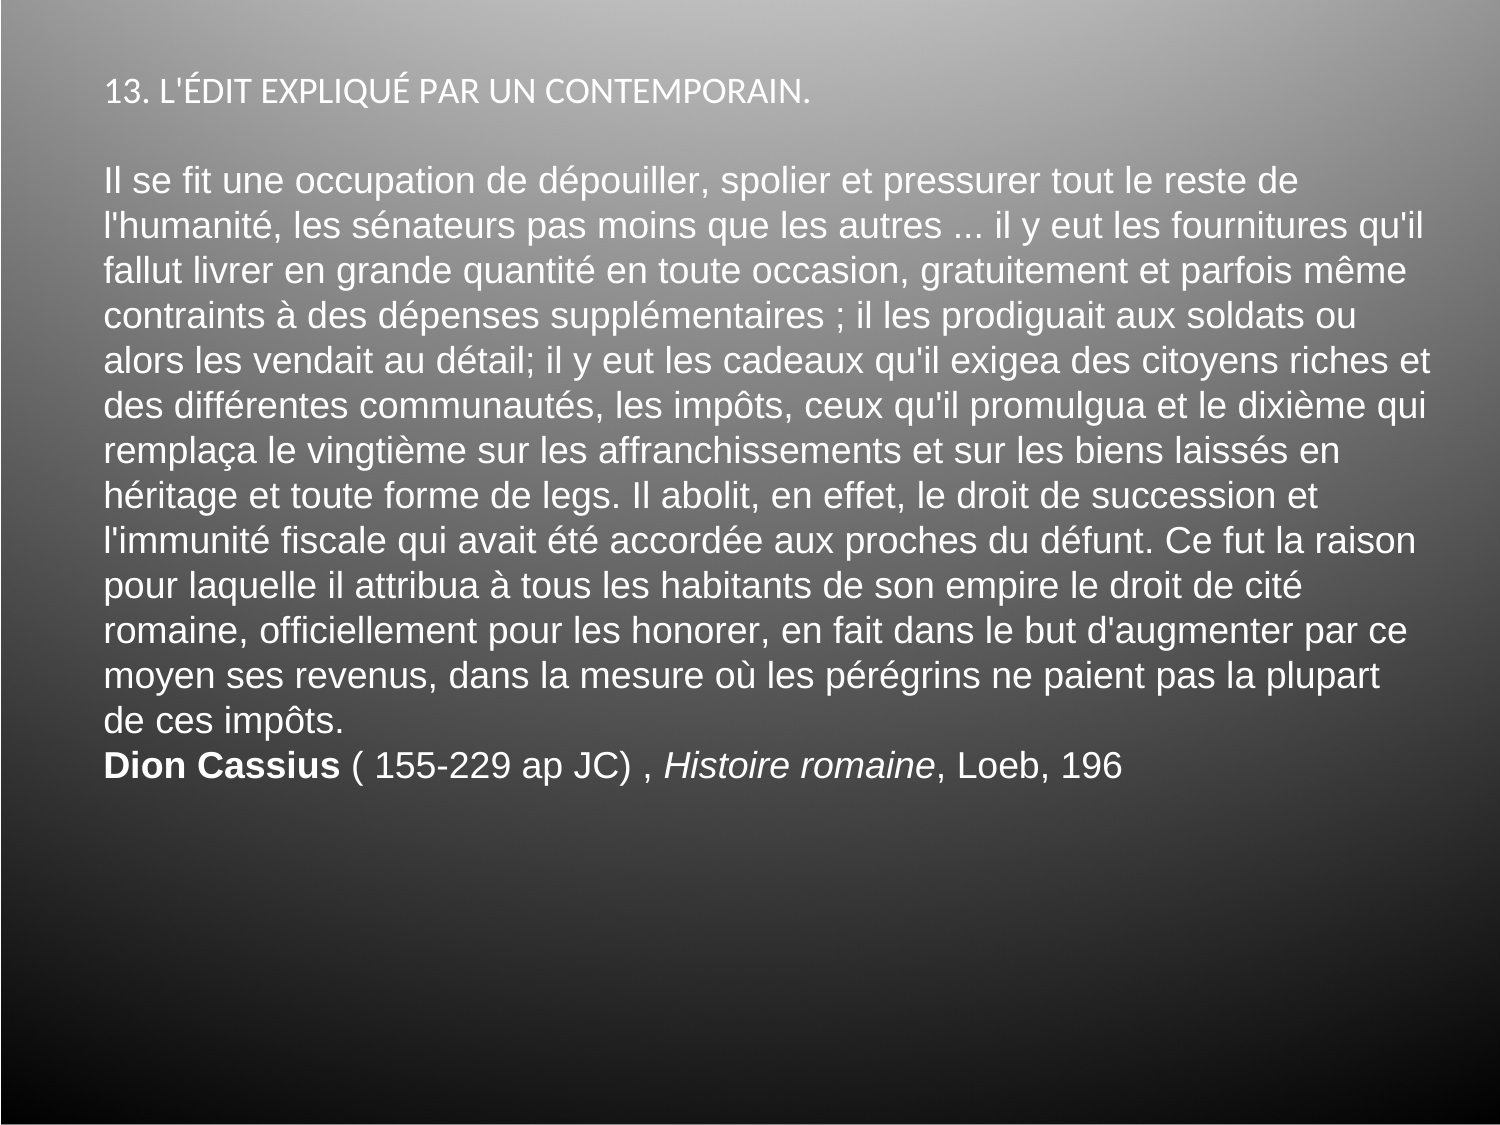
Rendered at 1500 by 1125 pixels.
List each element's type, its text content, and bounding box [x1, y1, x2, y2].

text_box 13. L'ÉDIT EXPLIQUÉ PAR UN CONTEMPORAIN. Il se fit une occupation de dépouiller, spolier et pressurer tout le reste de l'humanité, les sénateurs pas moins que les autres ... il y eut les fournitures qu'il fallut livrer en grande quantité en toute occasion, gratuitement et parfois même contraints à des dépenses supplémentaires ; il les prodiguait aux soldats ou alors les vendait au détail; il y eut les cadeaux qu'il exigea des citoyens riches et des différentes communautés, les impôts, ceux qu'il promulgua et le dixième qui remplaça le vingtième sur les affranchissements et sur les biens laissés en héritage et toute forme de legs. Il abolit, en effet, le droit de succession et l'immunité fiscale qui avait été accordée aux proches du défunt. Ce fut la raison pour laquelle il attribua à tous les habitants de son empire le droit de cité romaine, officiellement pour les honorer, en fait dans le but d'augmenter par ce moyen ses revenus, dans la mesure où les pérégrins ne paient pas la plupart de ces impôts. Dion Cassius ( 155-229 ap JC) , Histoire romaine, Loeb, 196 [88, 59, 1447, 794]
picture [0, 0, 1500, 1125]
